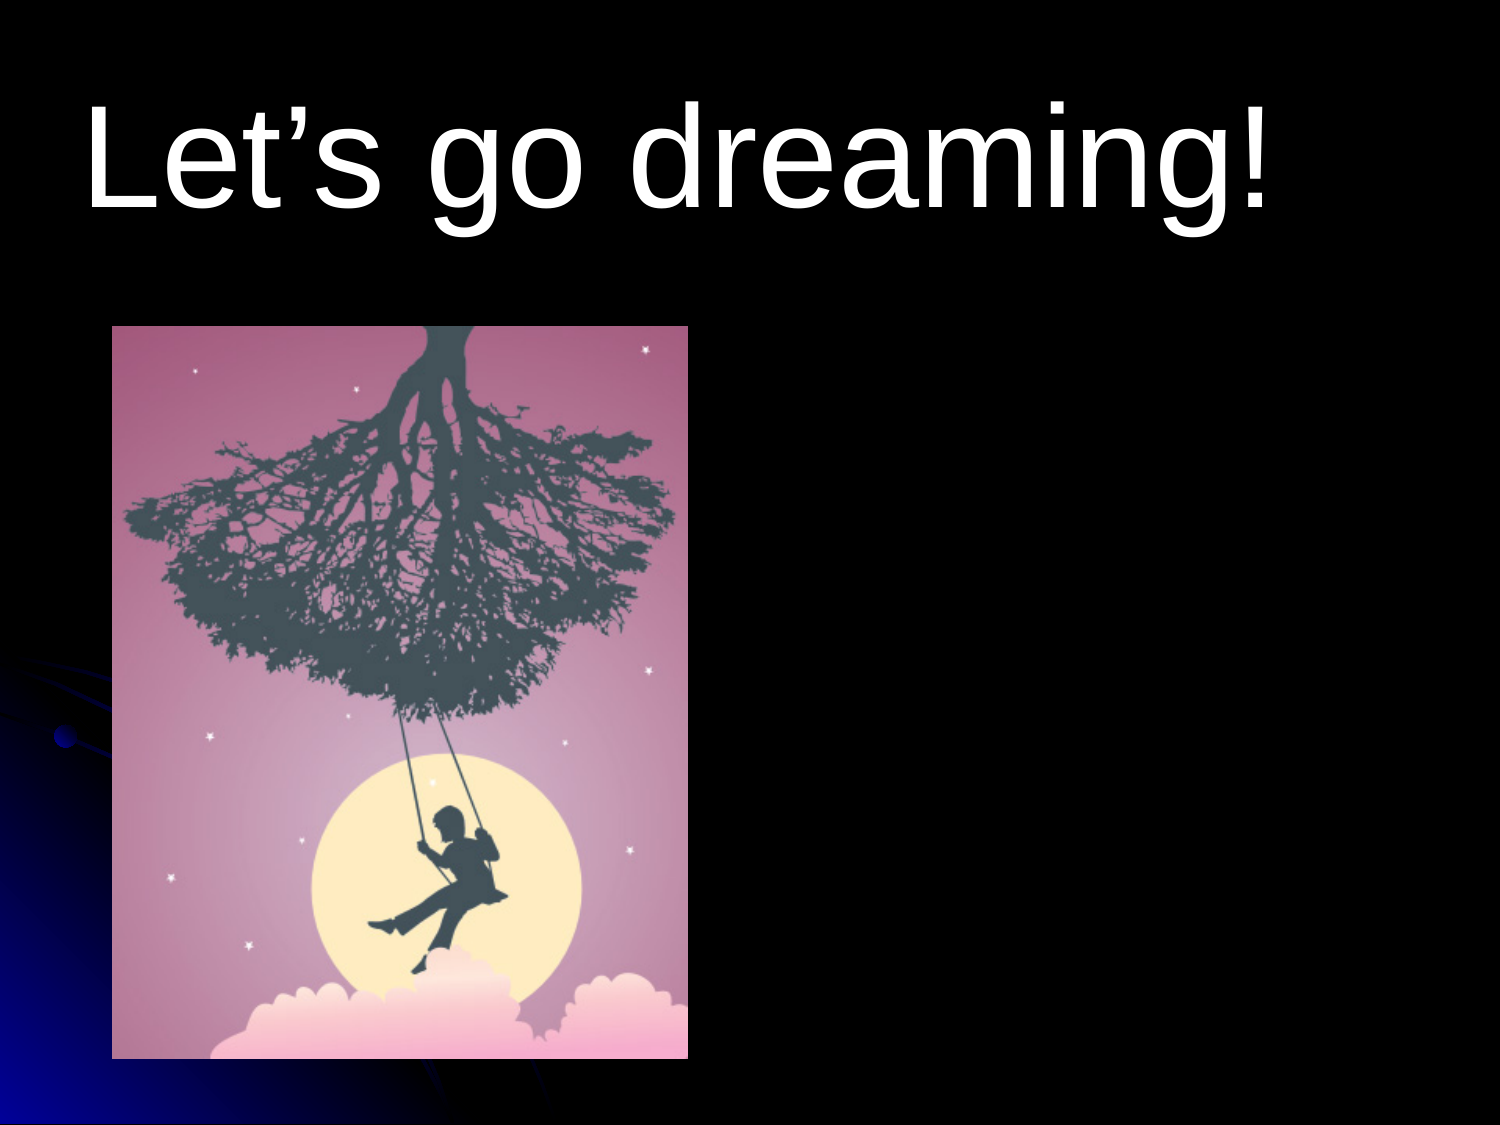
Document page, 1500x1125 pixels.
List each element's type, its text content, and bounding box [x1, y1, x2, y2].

picture [112, 326, 688, 1060]
list Let’s go dreaming! [64, 54, 1415, 798]
